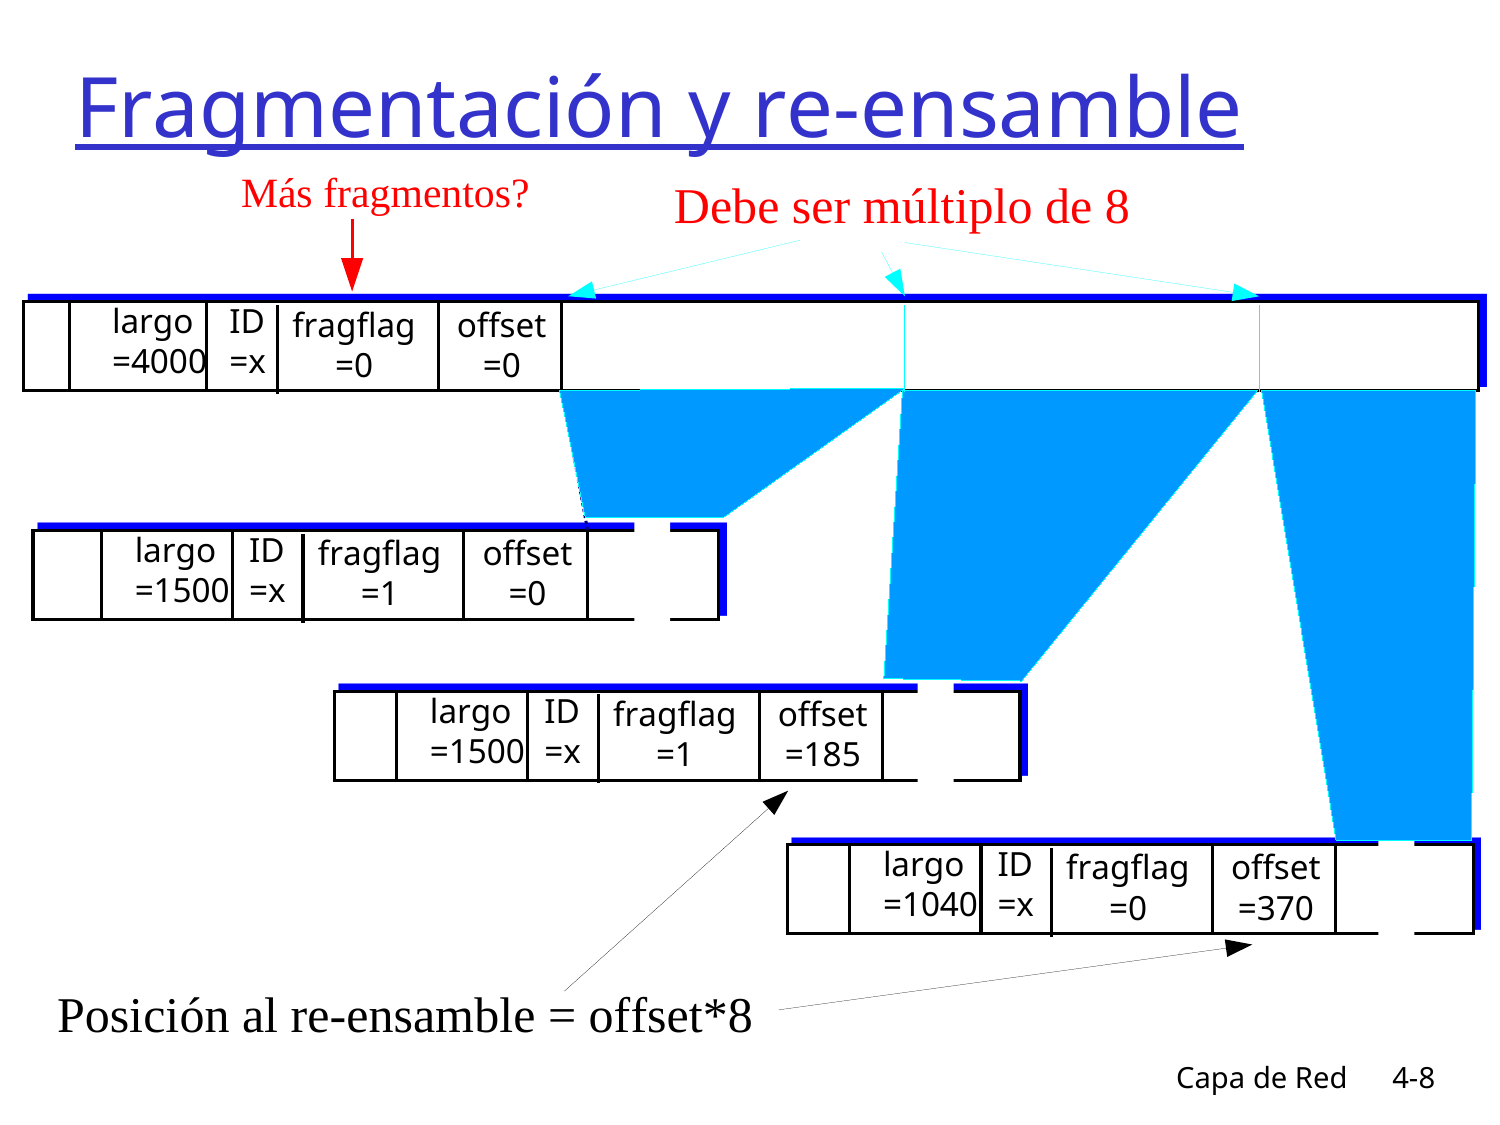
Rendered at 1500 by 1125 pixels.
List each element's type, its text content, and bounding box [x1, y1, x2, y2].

text_box offset =370 [1216, 838, 1336, 935]
text_box [787, 844, 850, 934]
text_box largo =1040 [868, 835, 994, 932]
text_box [1205, 844, 1213, 934]
text_box fragflag =0 [277, 296, 431, 392]
text_box offset =0 [442, 296, 562, 392]
text_box [334, 691, 598, 781]
text_box offset =185 [763, 685, 883, 781]
text_box fragflag =1 [598, 685, 752, 781]
text_box [32, 530, 301, 620]
text_box [559, 301, 1479, 942]
text_box fragflag =1 [303, 524, 457, 620]
title Fragmentación y re-ensamble [75, 30, 1463, 181]
text_box [851, 844, 979, 934]
text_box [752, 691, 763, 781]
text_box offset =0 [467, 524, 588, 620]
text_box ID =x [223, 293, 281, 389]
text_box largo =1500 [415, 682, 541, 778]
text_box Posición al re-ensamble = offset*8 [42, 974, 791, 1055]
text_box largo =1500 [120, 521, 245, 617]
text_box [431, 301, 439, 391]
text_box Más fragmentos? [226, 158, 545, 224]
text_box [457, 530, 467, 620]
text_box [23, 301, 70, 391]
text_box [71, 301, 205, 391]
text_box ID =x [245, 521, 301, 617]
text_box ID =x [994, 835, 1049, 932]
text_box largo =4000 [97, 293, 223, 389]
text_box fragflag =0 [1051, 838, 1205, 935]
text_box Debe ser múltiplo de 8 [659, 165, 1158, 242]
text_box [983, 844, 1051, 934]
text_box ID =x [541, 682, 596, 778]
